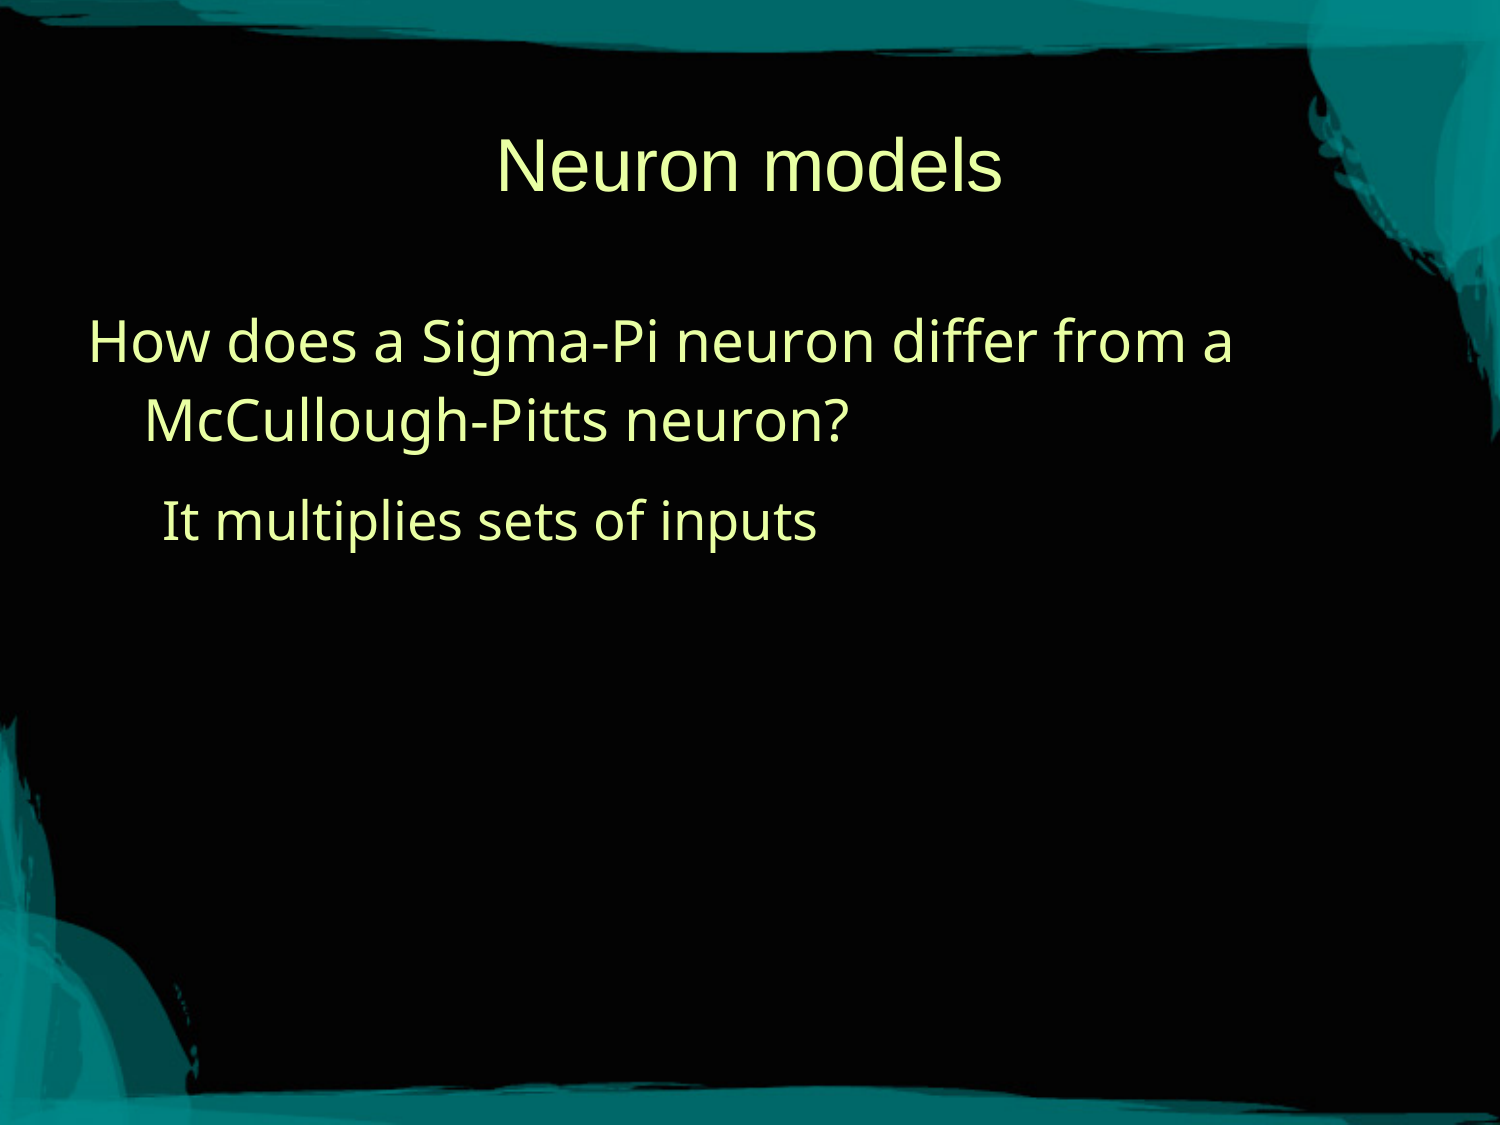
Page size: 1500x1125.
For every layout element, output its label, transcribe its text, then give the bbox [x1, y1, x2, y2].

title Neuron models [87, 76, 1413, 256]
picture [0, 0, 1500, 1125]
list How does a Sigma-Pi neuron differ from a McCullough-Pitts neuron? It multiplies sets of inputs [87, 299, 1413, 1011]
